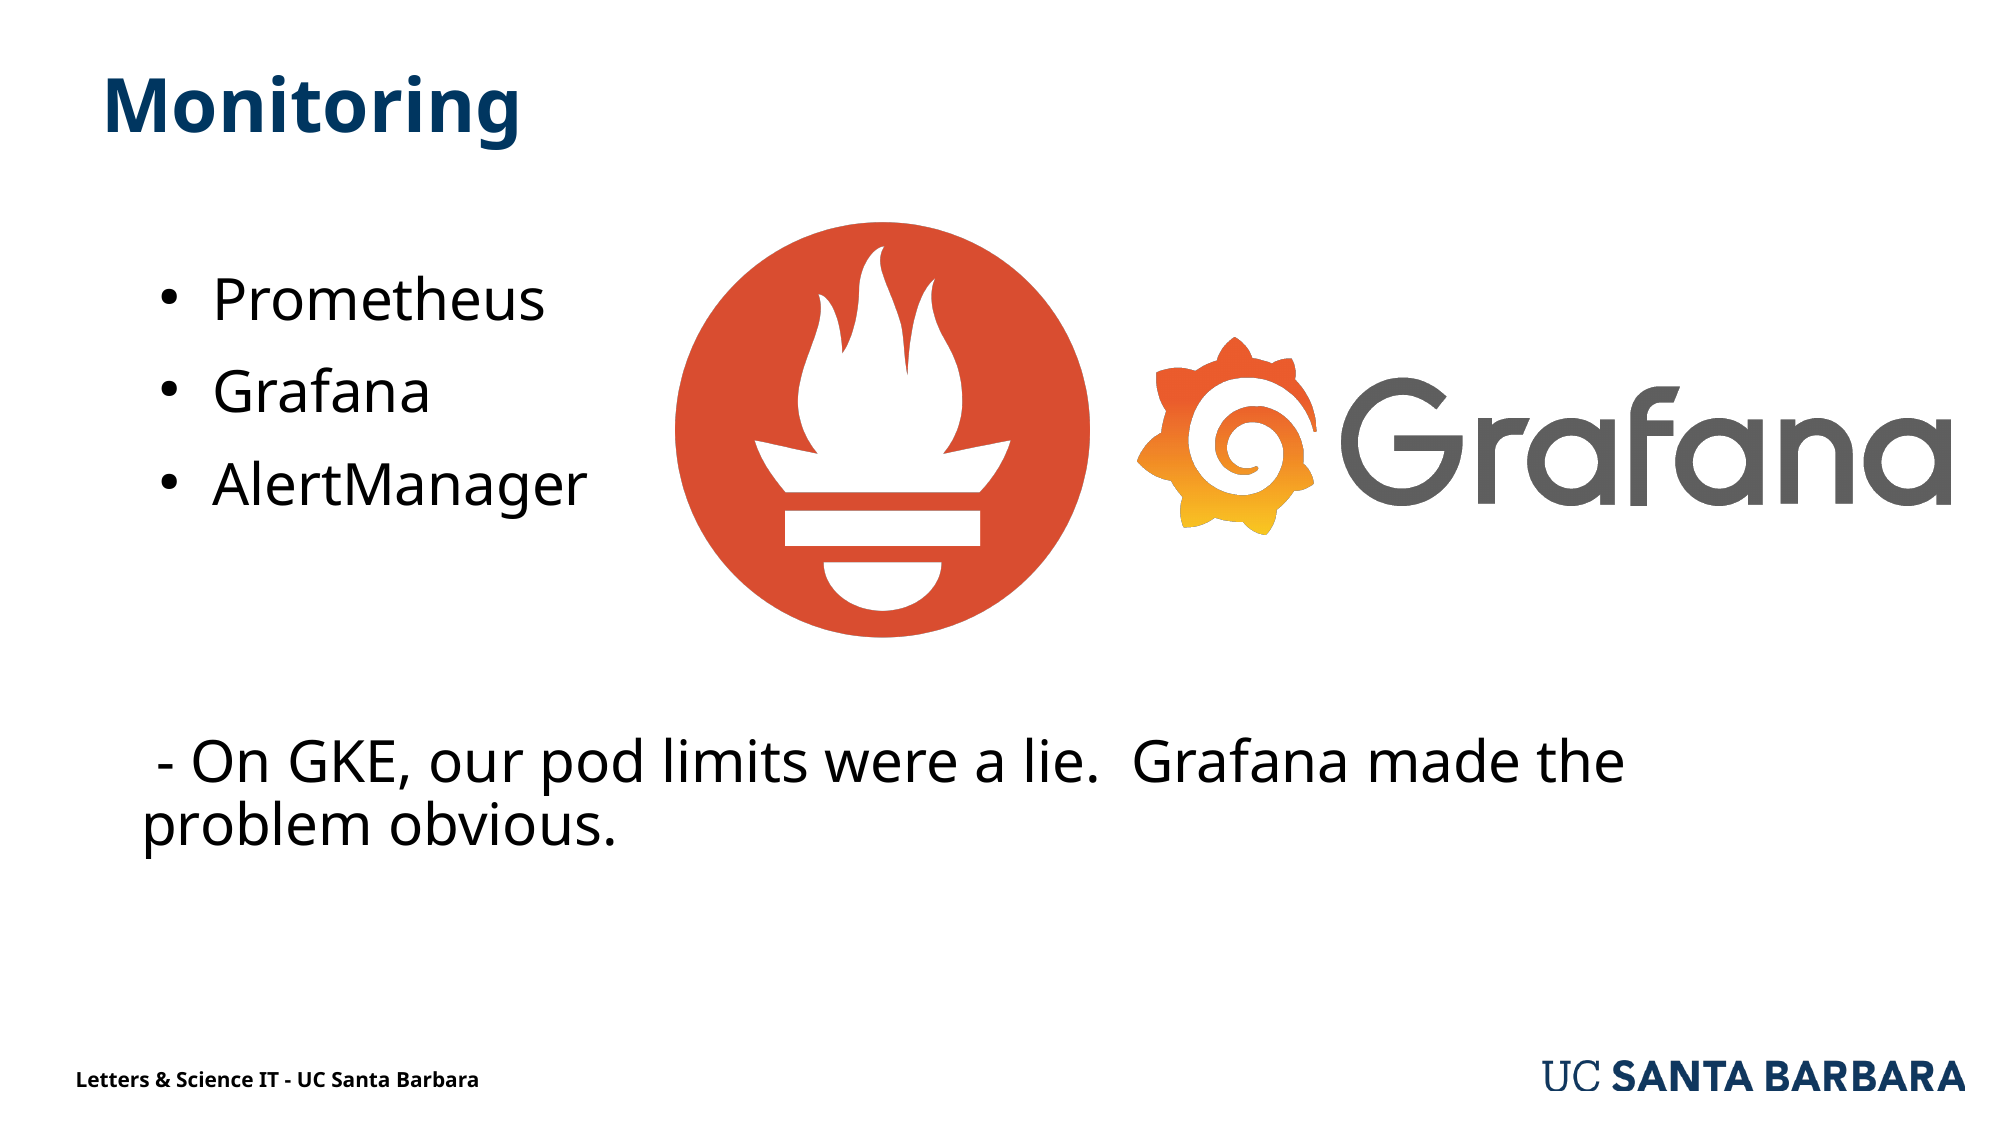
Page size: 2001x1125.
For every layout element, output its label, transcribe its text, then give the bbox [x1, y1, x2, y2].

title Monitoring [86, 59, 1914, 158]
list Prometheus Grafana AlertManager - On GKE, our pod limits were a lie. Grafana made the problem obvious. [126, 262, 1876, 977]
picture [675, 221, 1090, 638]
picture [1137, 337, 1951, 535]
